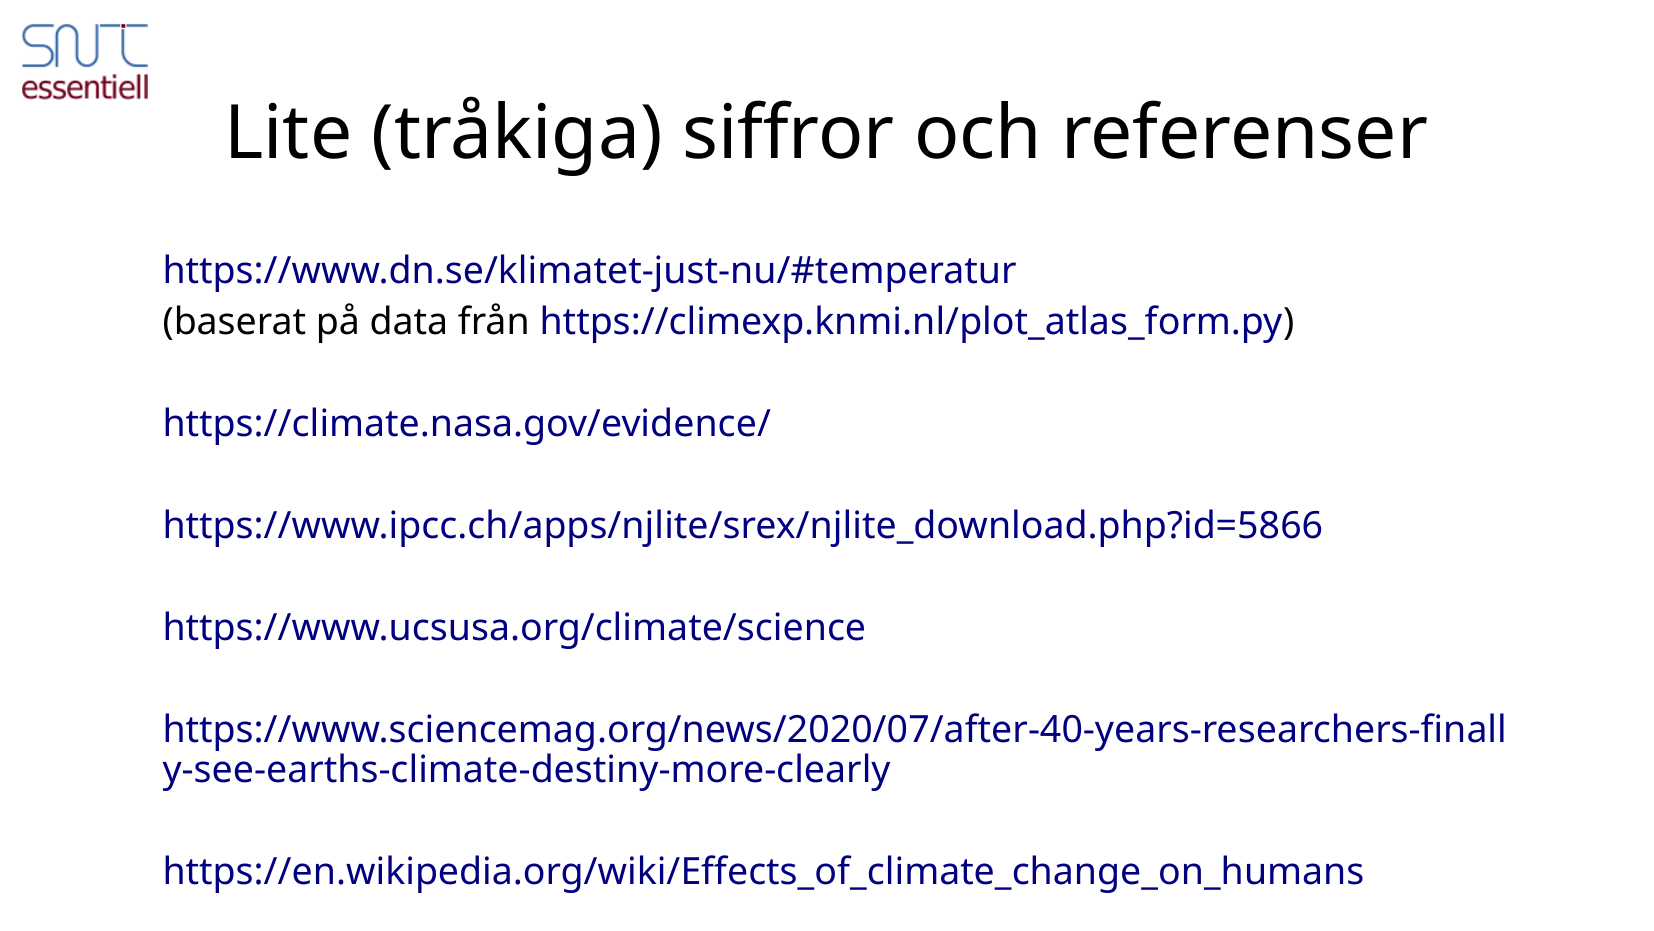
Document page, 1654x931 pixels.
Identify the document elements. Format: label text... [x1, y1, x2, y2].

text_box https://www.dn.se/klimatet-just-nu/#temperatur (baserat på data från https://climexp.knmi.nl/plot_atlas_form.py) https://climate.nasa.gov/evidence/ https://www.ipcc.ch/apps/njlite/srex/njlite_download.php?id=5866 https://www.ucsusa.org/climate/science https://www.sciencemag.org/news/2020/07/after-40-years-researchers-finally-see-earths-climate-destiny-more-clearly https://en.wikipedia.org/wiki/Effects_of_climate_change_on_humans [147, 236, 1536, 899]
picture [22, 0, 148, 125]
title Lite (tråkiga) siffror och referenser [82, 51, 1571, 207]
